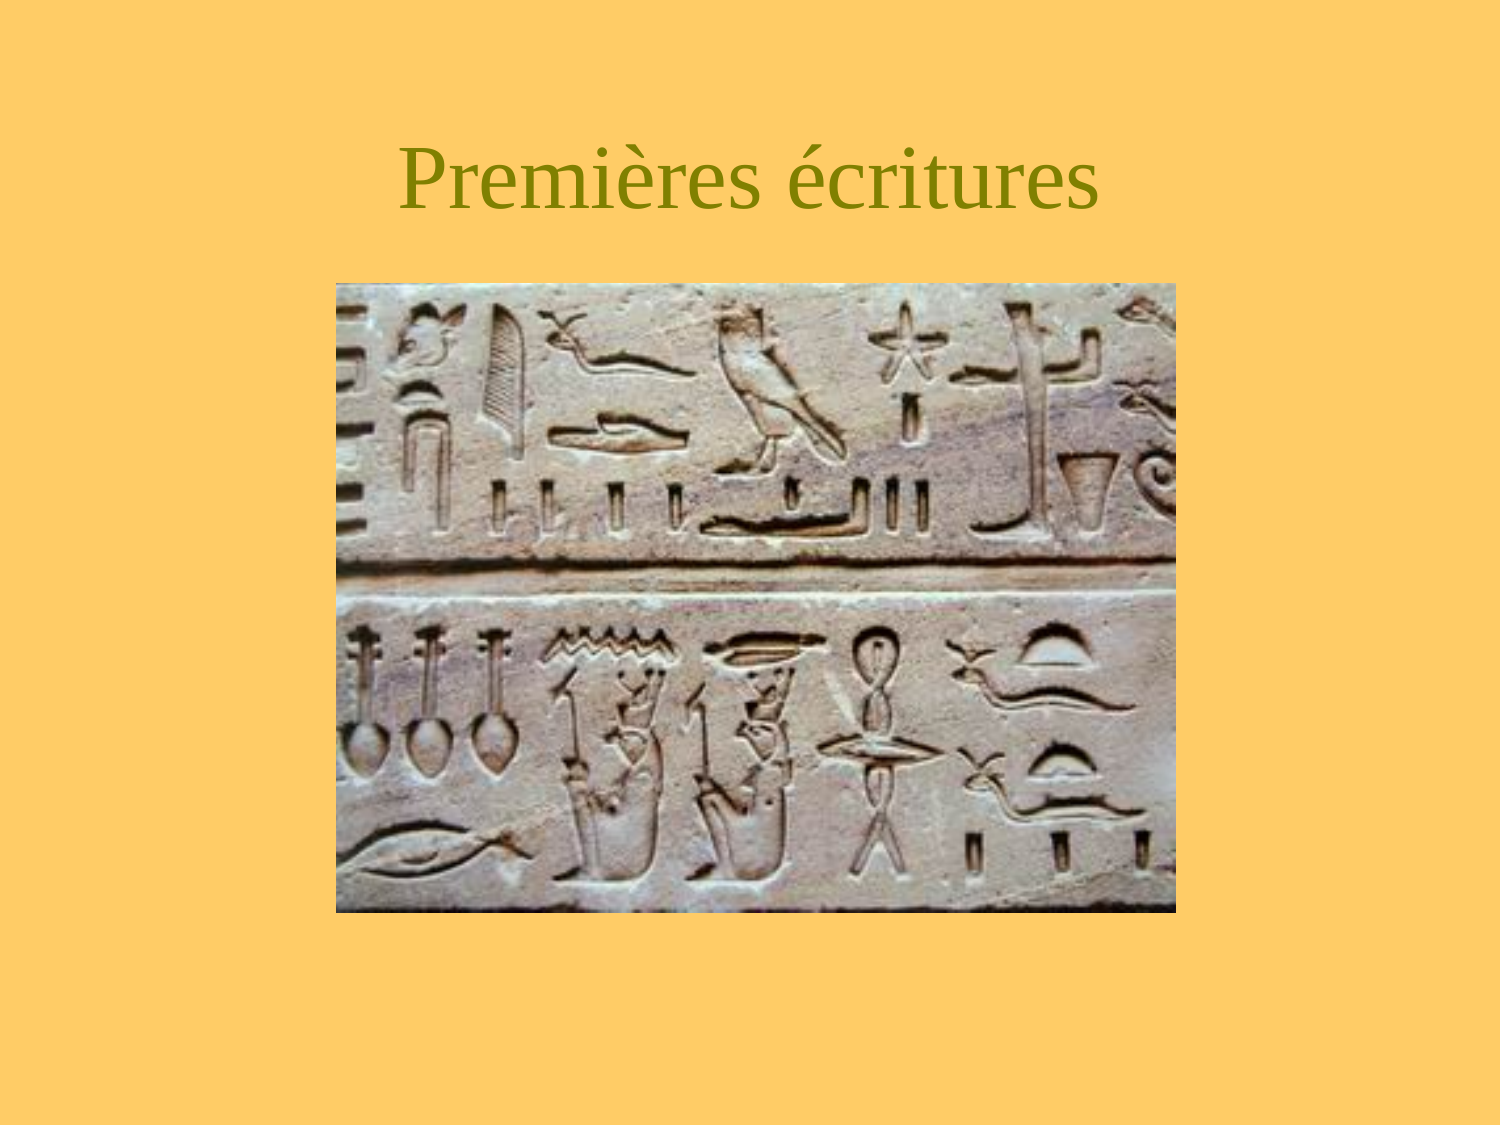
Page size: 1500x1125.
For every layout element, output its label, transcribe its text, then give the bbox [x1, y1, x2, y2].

picture [336, 283, 1176, 913]
text_box Premières écritures [112, 99, 1388, 244]
